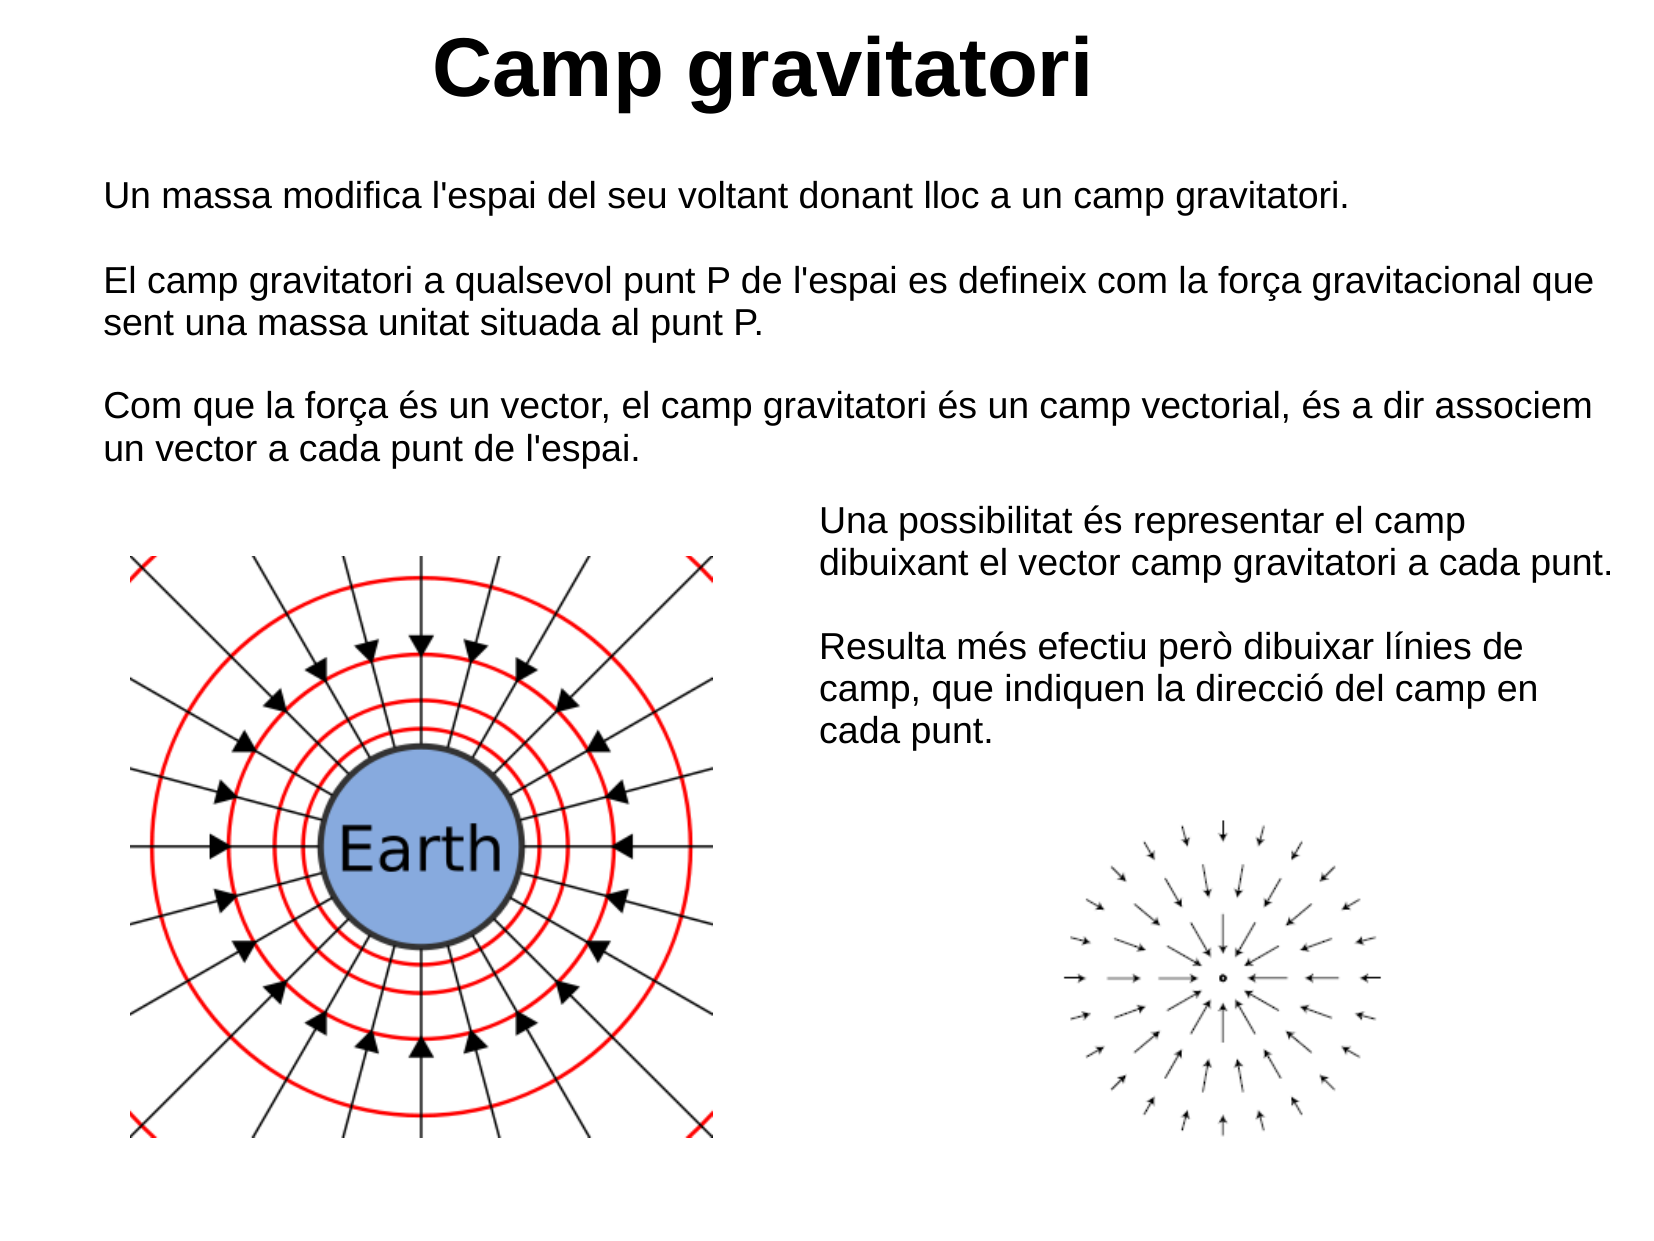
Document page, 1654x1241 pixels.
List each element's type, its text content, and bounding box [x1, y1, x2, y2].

picture [1044, 816, 1403, 1143]
text_box Un massa modifica l'espai del seu voltant donant lloc a un camp gravitatori. El camp gravitatori a qualsevol punt P de l'espai es defineix com la força gravitacional que sent una massa unitat situada al punt P. Com que la força és un vector, el camp gravitatori és un camp vectorial, és a dir associem un vector a cada punt de l'espai. [88, 167, 1620, 504]
picture [130, 556, 713, 1138]
text_box Una possibilitat és representar el camp dibuixant el vector camp gravitatori a cada punt. Resulta més efectiu però dibuixar línies de camp, que indiquen la direcció del camp en cada punt. [804, 492, 1638, 760]
text_box Camp gravitatori [418, 14, 1212, 135]
